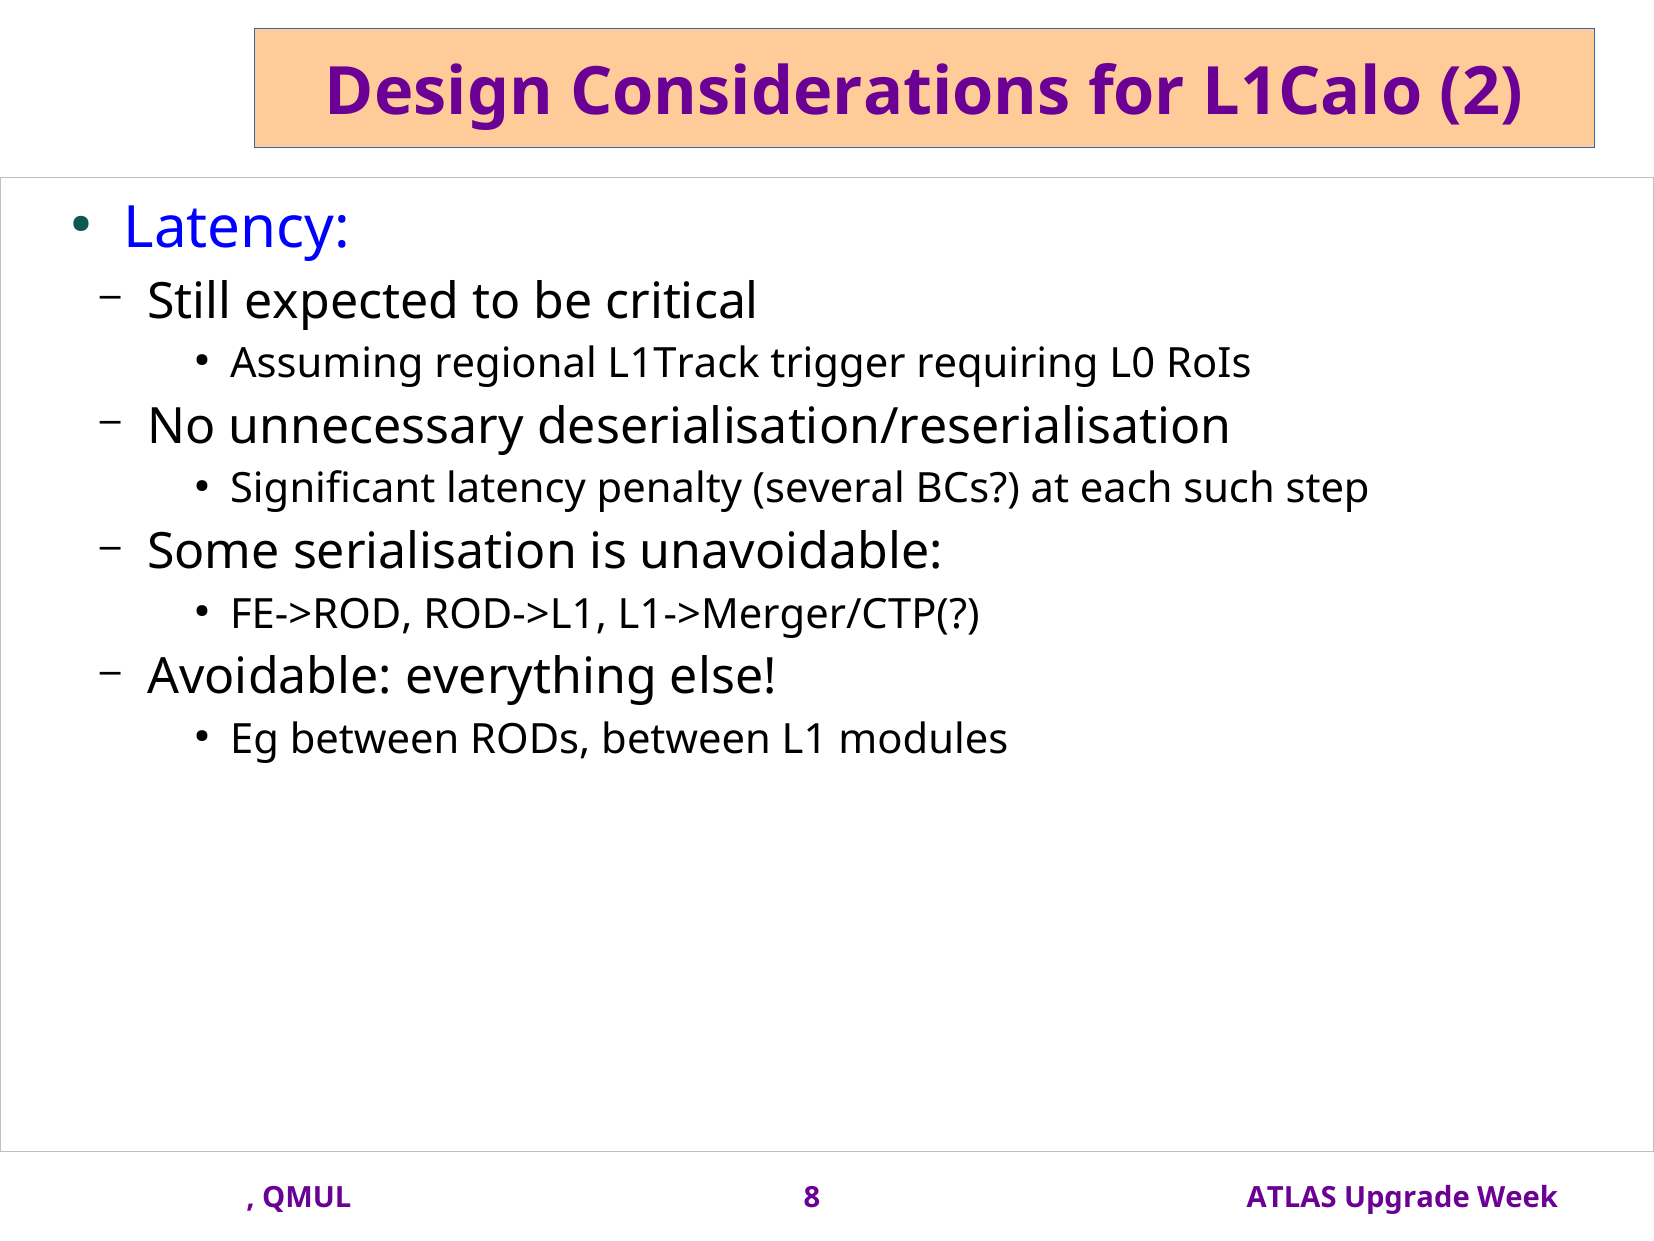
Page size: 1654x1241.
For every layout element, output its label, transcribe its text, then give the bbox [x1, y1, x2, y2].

title Design Considerations for L1Calo (2) [254, 28, 1595, 148]
list Latency: Still expected to be critical Assuming regional L1Track trigger requiring L0 RoIs No unnecessary deserialisation/reserialisation Significant latency penalty (several BCs?) at each such step Some serialisation is unavoidable: FE->ROD, ROD->L1, L1->Merger/CTP(?) Avoidable: everything else! Eg between RODs, between L1 modules [52, 185, 1635, 1105]
